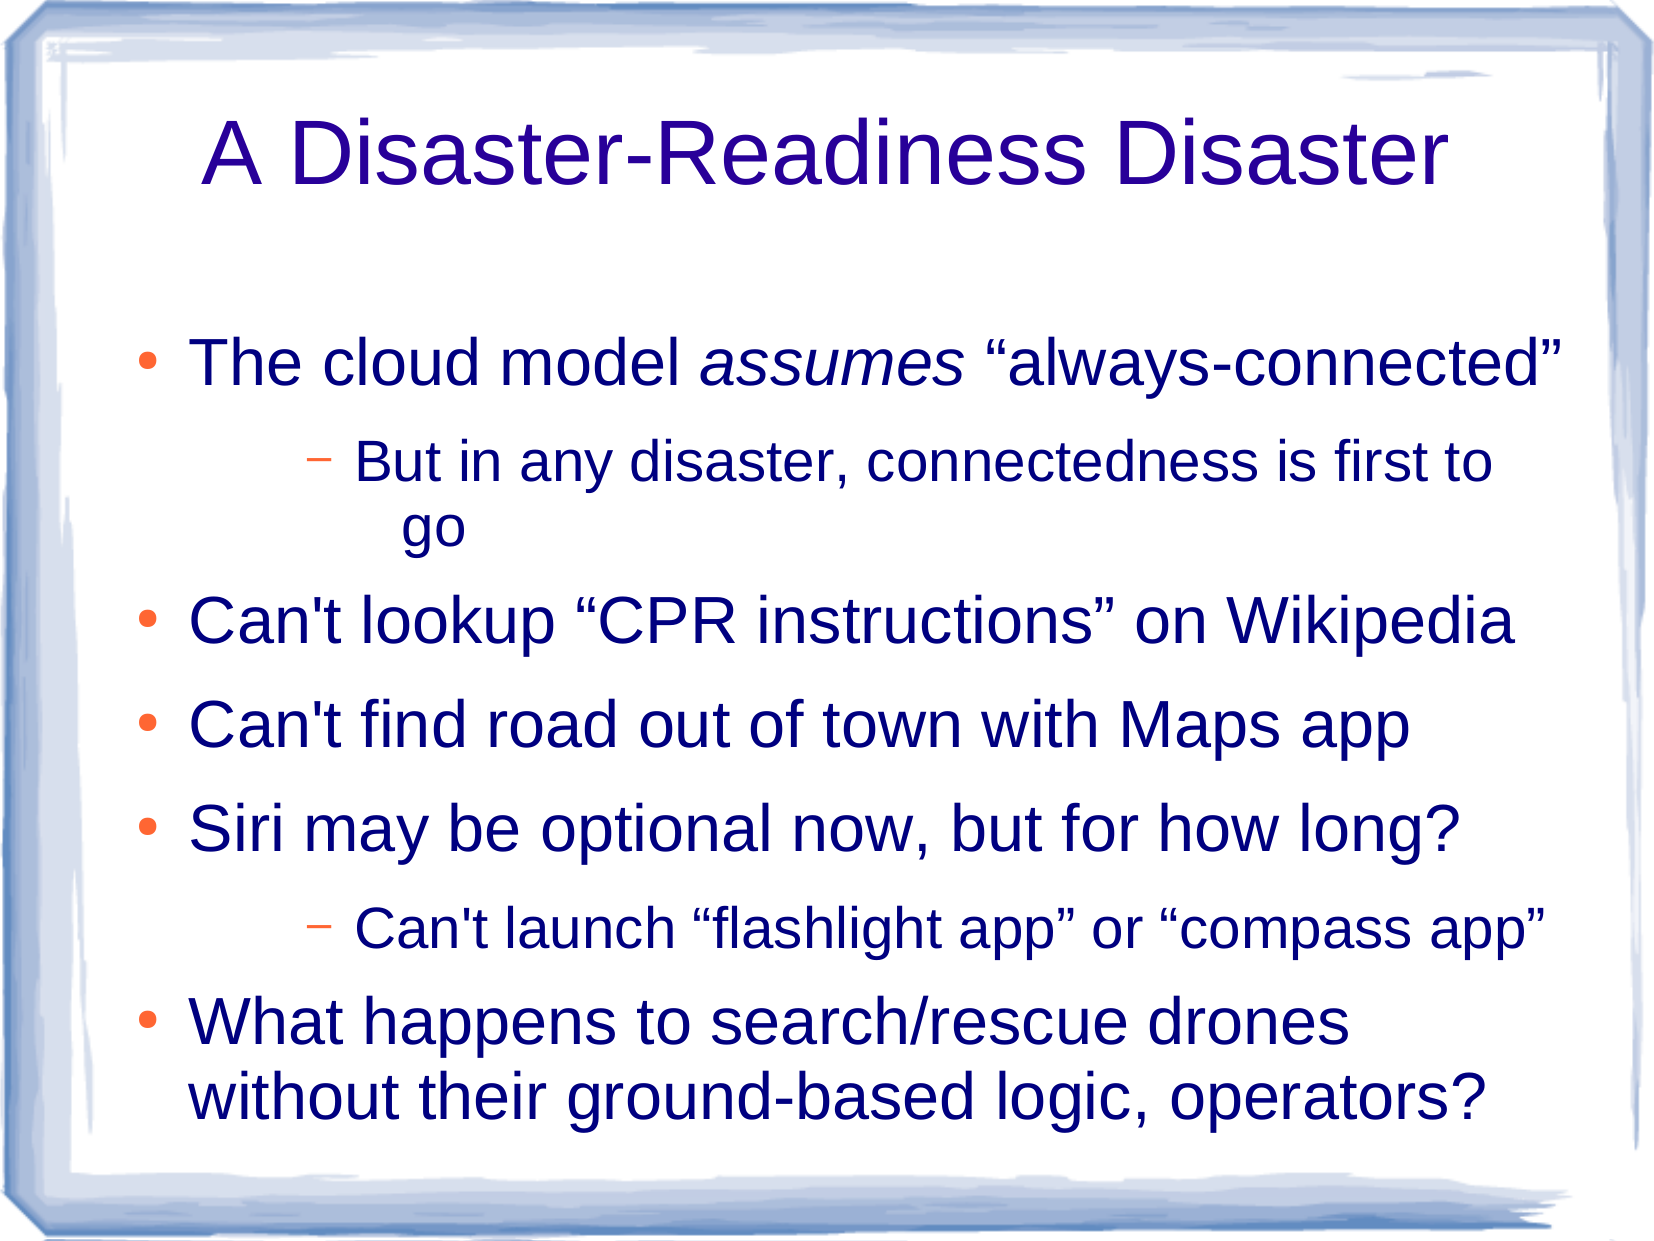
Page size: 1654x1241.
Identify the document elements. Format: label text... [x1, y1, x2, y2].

picture [0, 0, 1654, 1241]
list The cloud model assumes “always-connected” But in any disaster, connectedness is first to go Can't lookup “CPR instructions” on Wikipedia Can't find road out of town with Maps app Siri may be optional now, but for how long? Can't launch “flashlight app” or “compass app” What happens to search/rescue drones without their ground-based logic, operators? [118, 324, 1571, 1068]
title A Disaster-Readiness Disaster [82, 49, 1571, 257]
